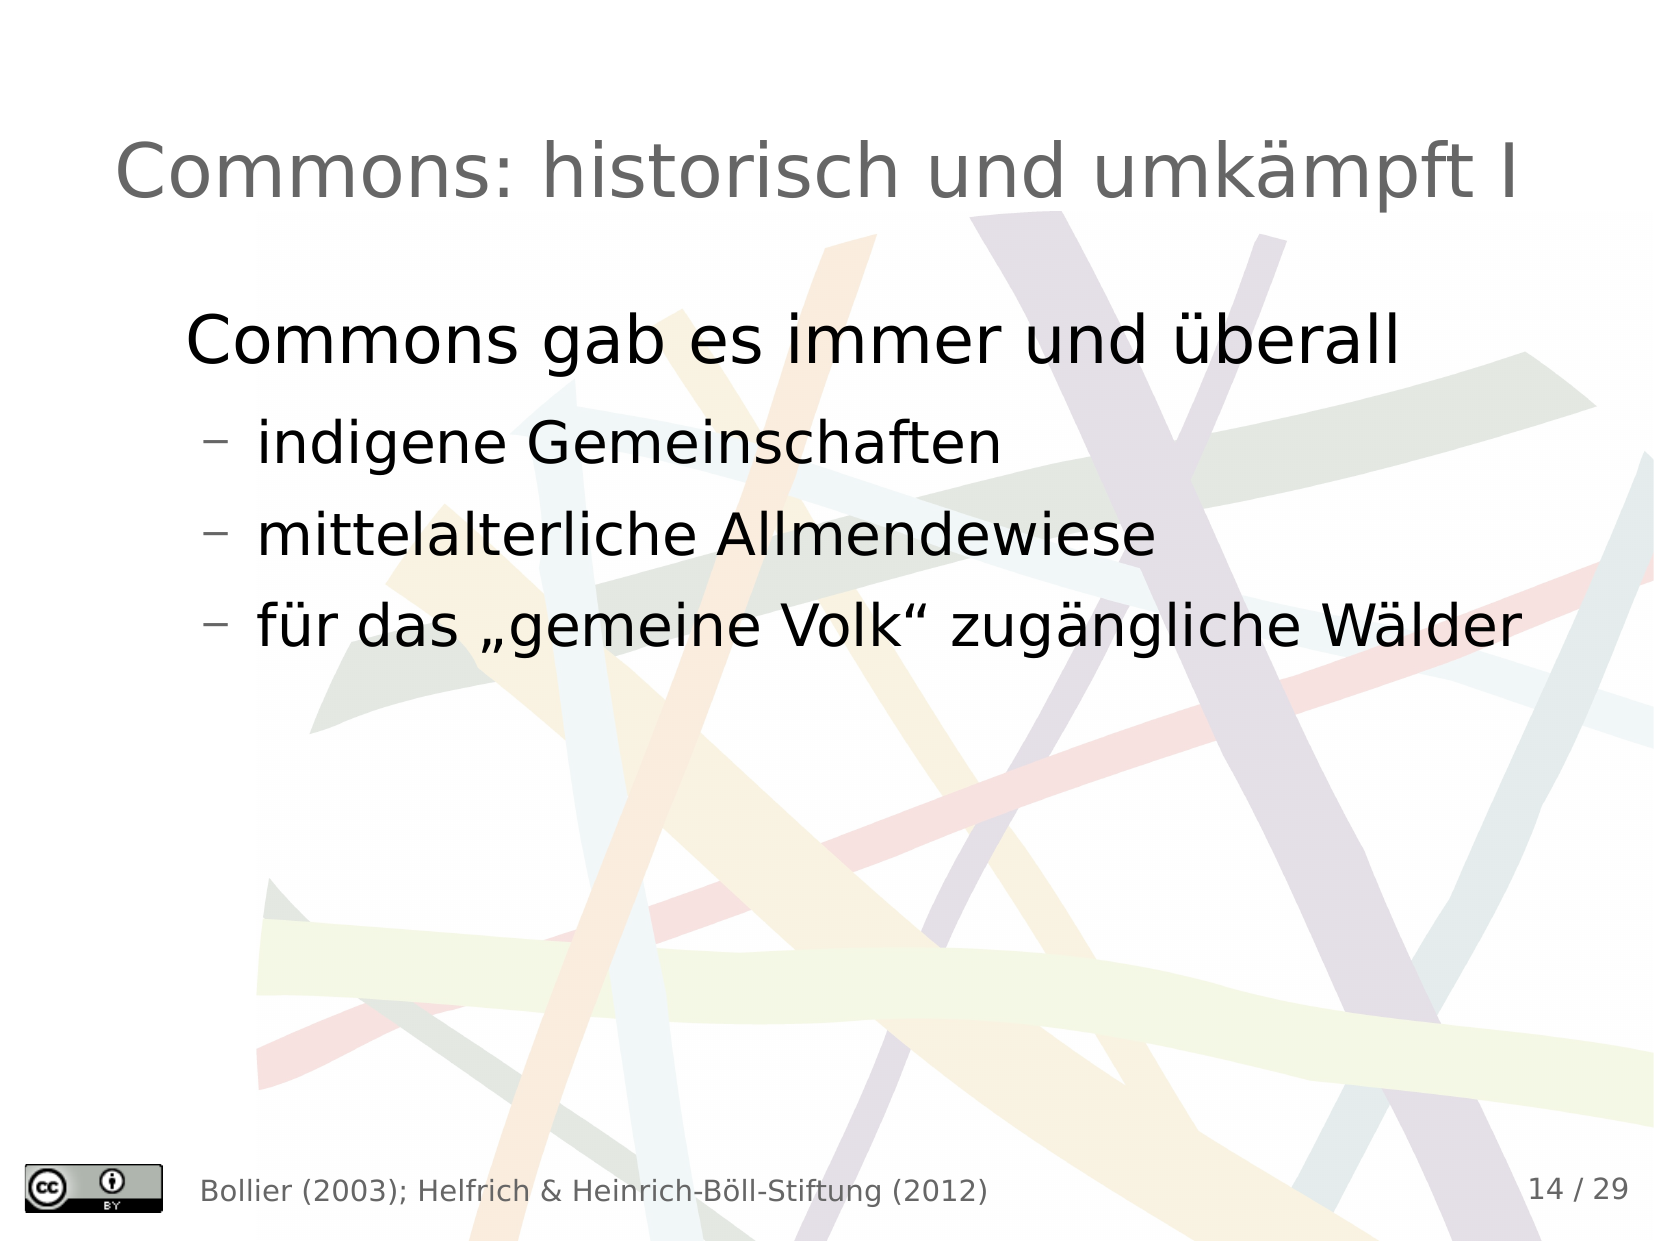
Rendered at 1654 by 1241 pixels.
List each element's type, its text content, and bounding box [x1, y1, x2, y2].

picture [24, 1164, 163, 1213]
title Commons: historisch und umkämpft I [114, 73, 1539, 271]
list Commons gab es immer und überall indigene Gemeinschaften mittelalterliche Allmendewiese für das „gemeine Volk“ zugängliche Wälder [114, 302, 1539, 752]
text_box Bollier (2003); Helfrich & Heinrich-Böll-Stiftung (2012) [184, 1167, 1218, 1217]
